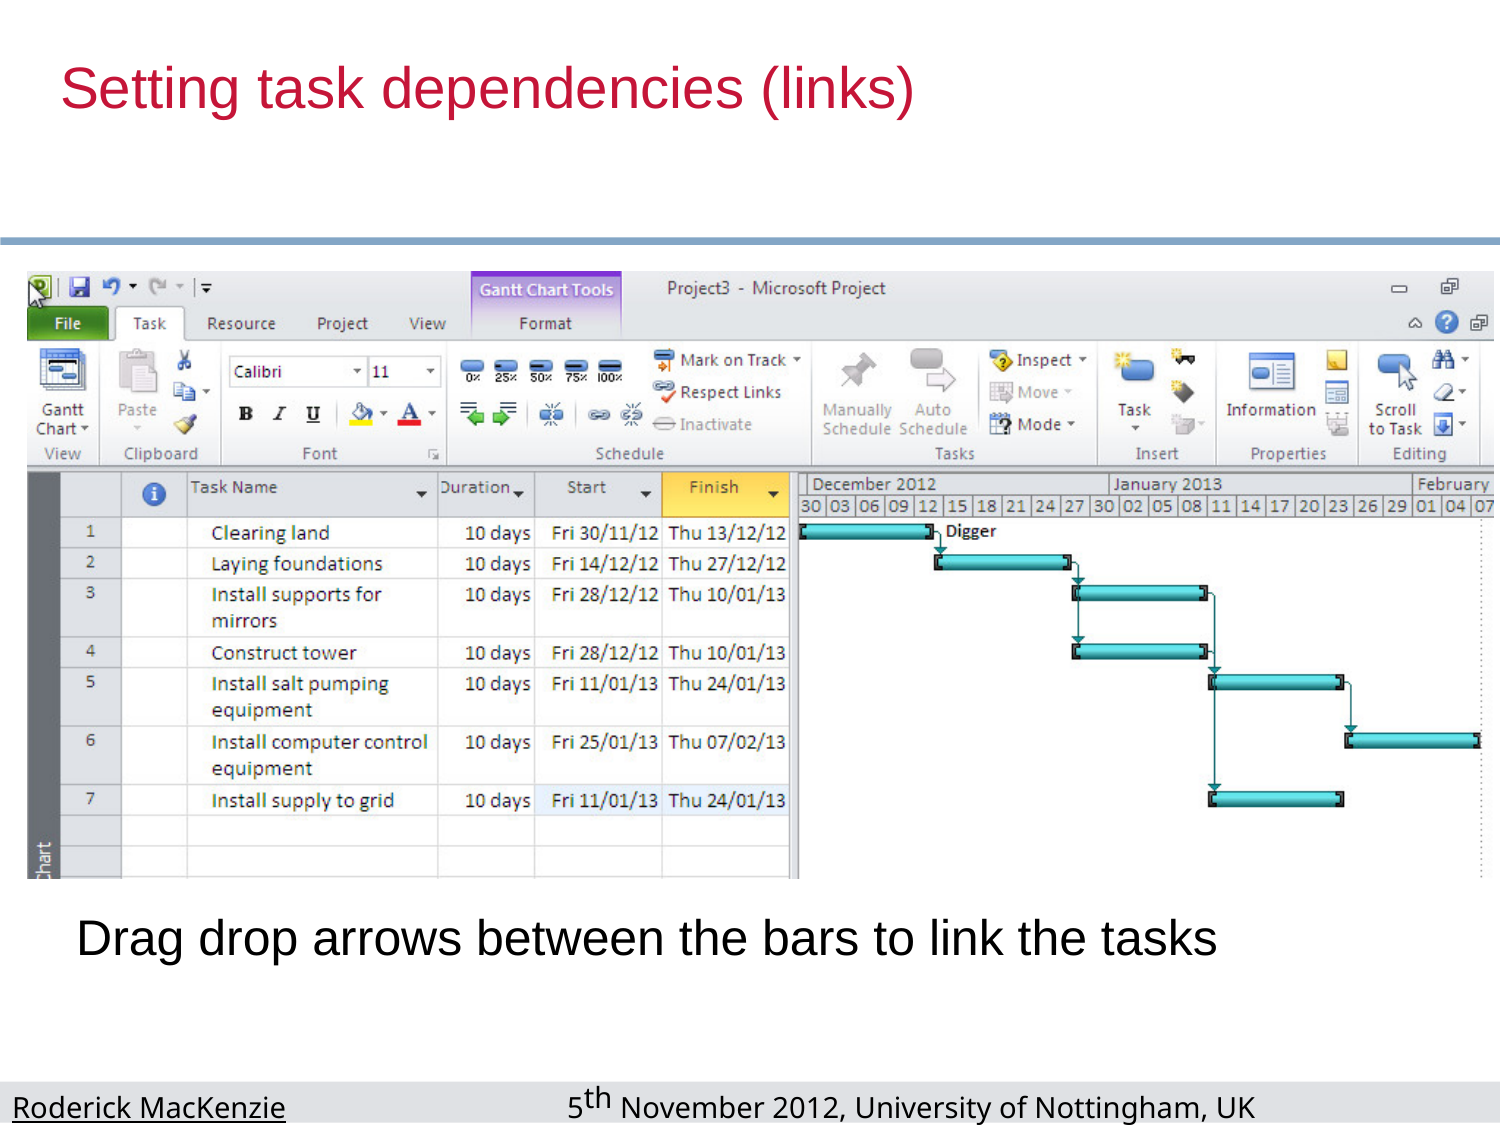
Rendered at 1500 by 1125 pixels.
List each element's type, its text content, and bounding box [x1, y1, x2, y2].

picture [27, 271, 1494, 879]
text_box Drag drop arrows between the bars to link the tasks [61, 898, 1235, 973]
title Setting task dependencies (links) [45, 35, 1175, 141]
